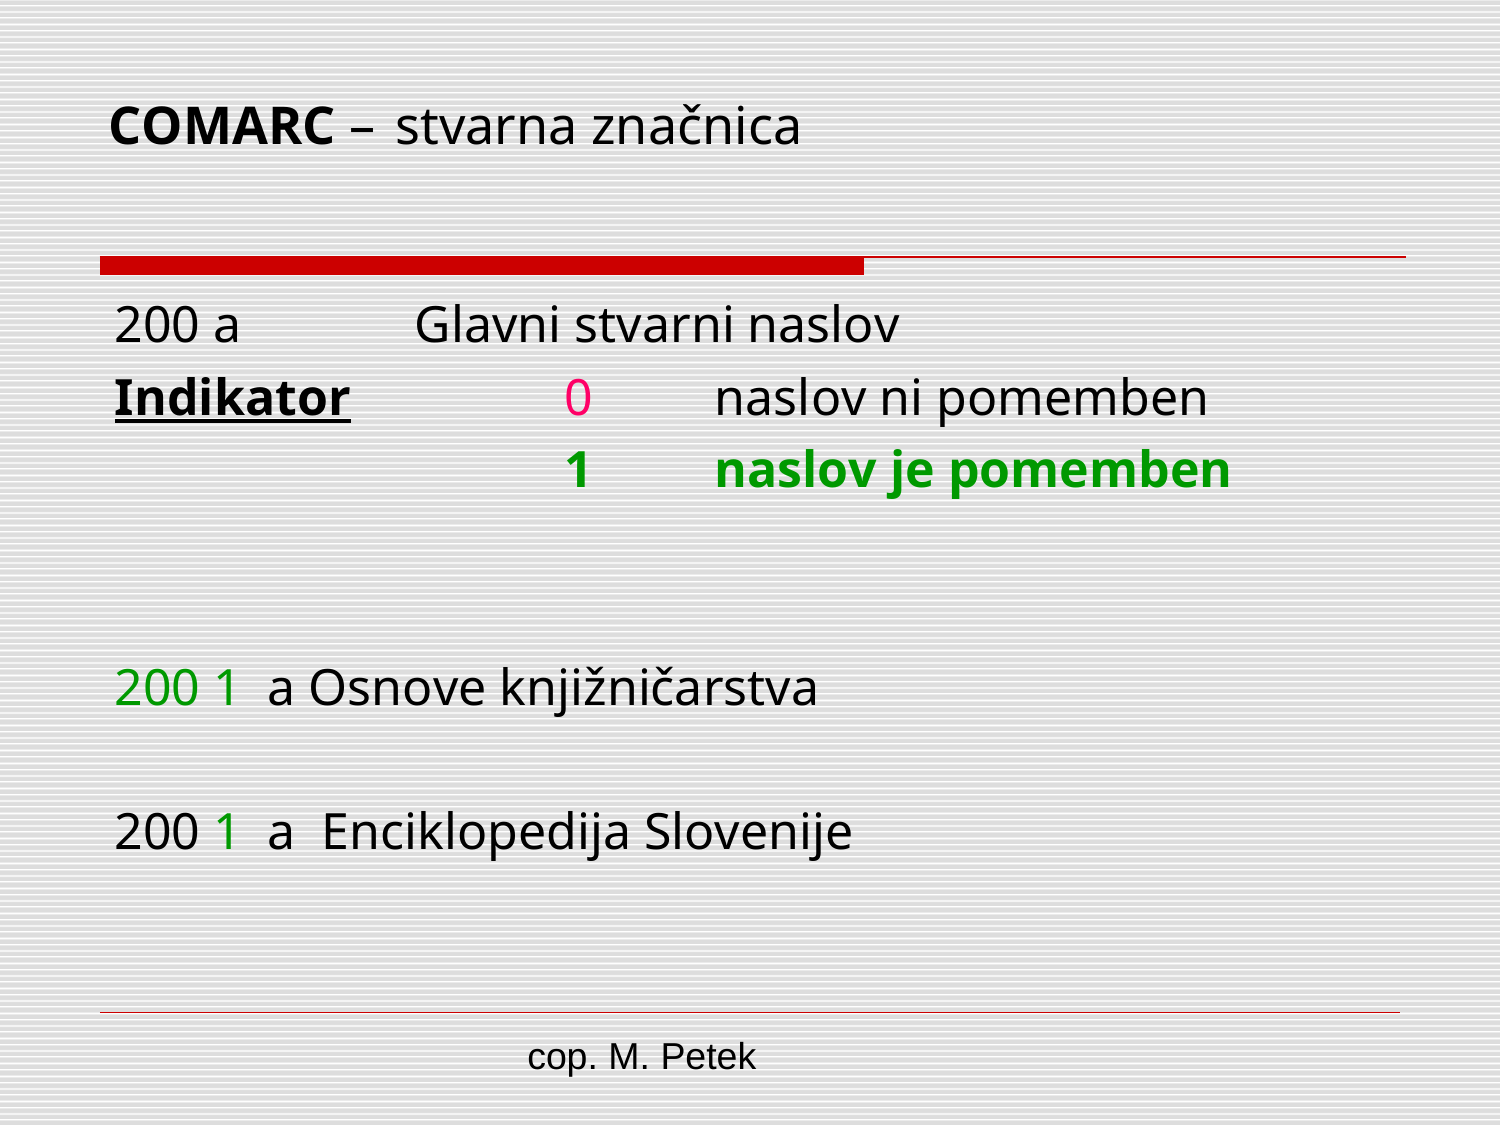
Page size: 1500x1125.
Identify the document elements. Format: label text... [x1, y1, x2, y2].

title COMARC – stvarna značnica [94, 49, 1407, 168]
list 200 a Glavni stvarni naslov Indikator 0 naslov ni pomemben 1 naslov je pomemben 200 1 a Osnove knjižničarstva 200 1 a Enciklopedija Slovenije [100, 220, 1500, 1125]
picture [0, 0, 1500, 1125]
